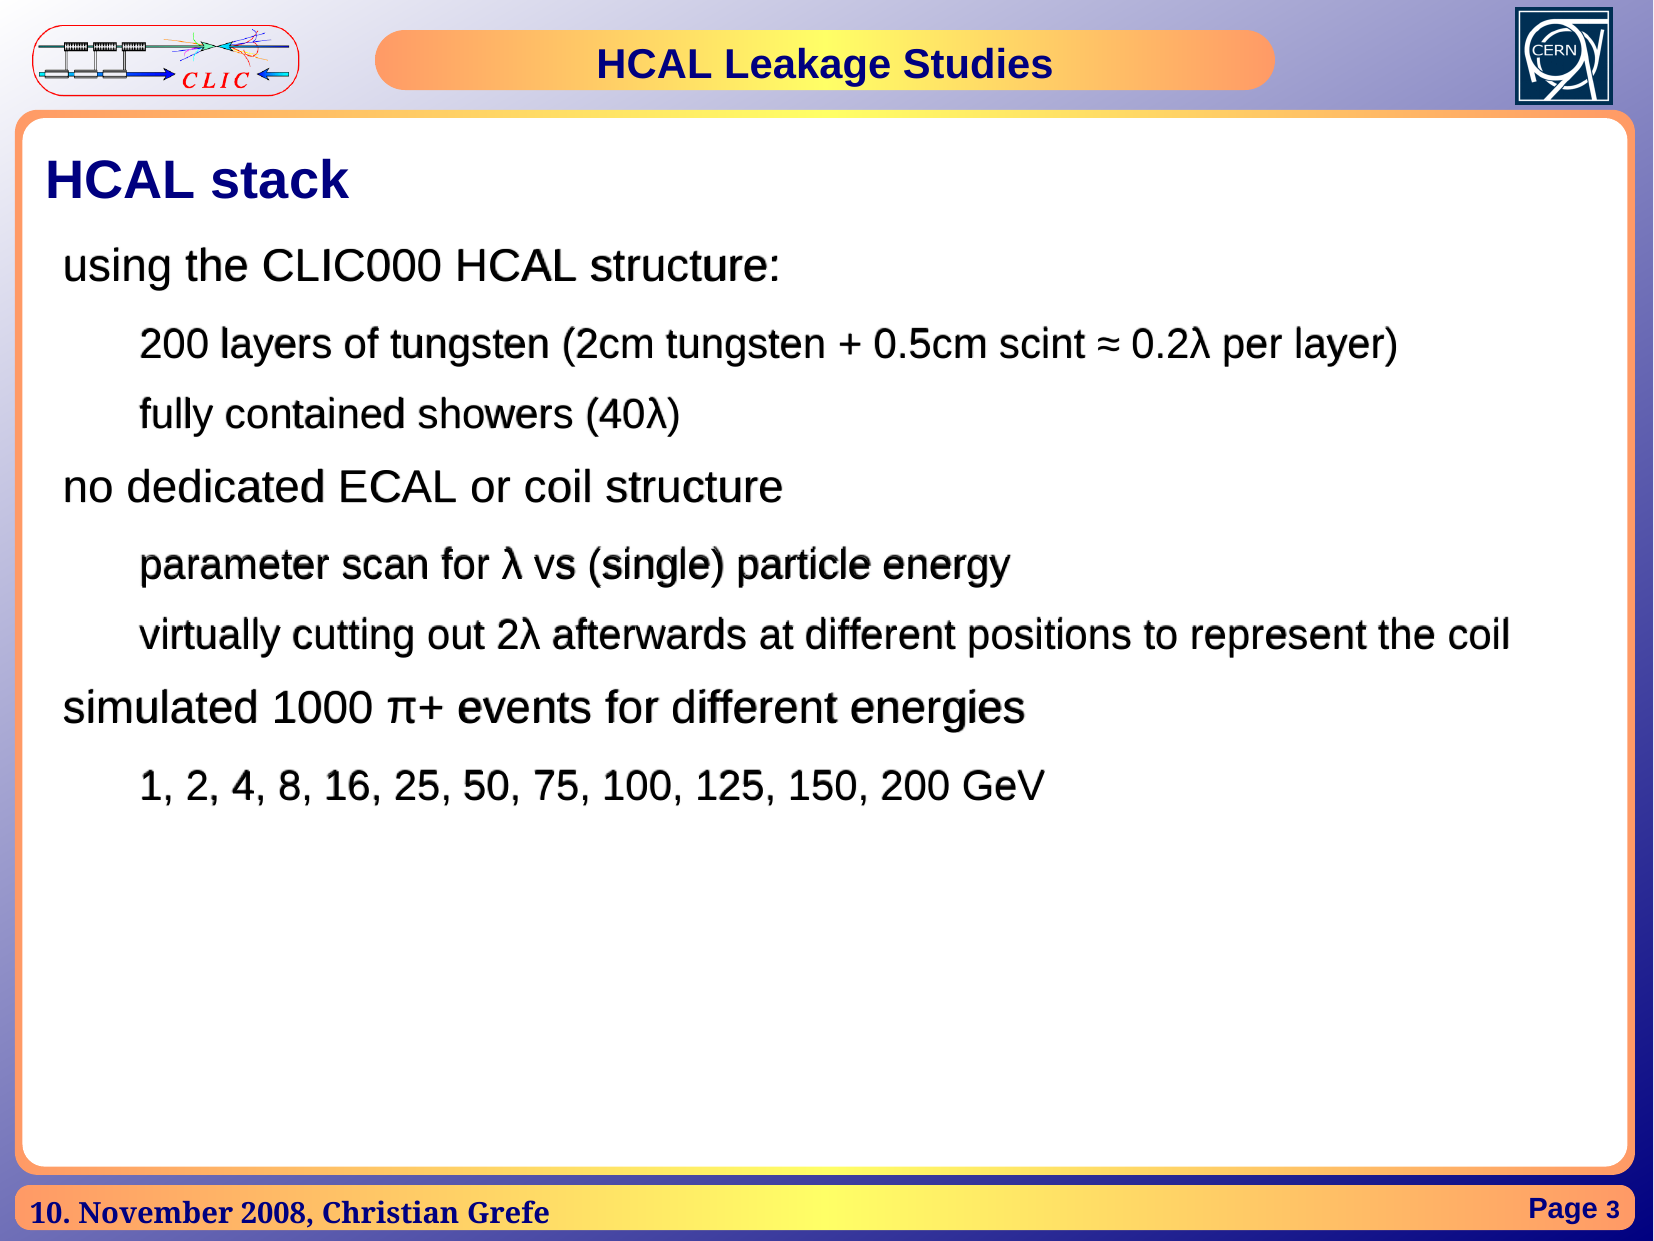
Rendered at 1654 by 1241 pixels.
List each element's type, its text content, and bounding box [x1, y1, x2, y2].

picture [1515, 7, 1613, 105]
picture [30, 22, 301, 98]
title HCAL stack [45, 135, 1606, 226]
list using the CLIC000 HCAL structure: 200 layers of tungsten (2cm tungsten + 0.5cm scint ≈ 0.2λ per layer) fully contained showers (40λ) no dedicated ECAL or coil structure parameter scan for λ vs (single) particle energy virtually cutting out 2λ afterwards at different positions to represent the coil simulated 1000 π+ events for different energies 1, 2, 4, 8, 16, 25, 50, 75, 100, 125, 150, 200 GeV [45, 240, 1606, 1126]
